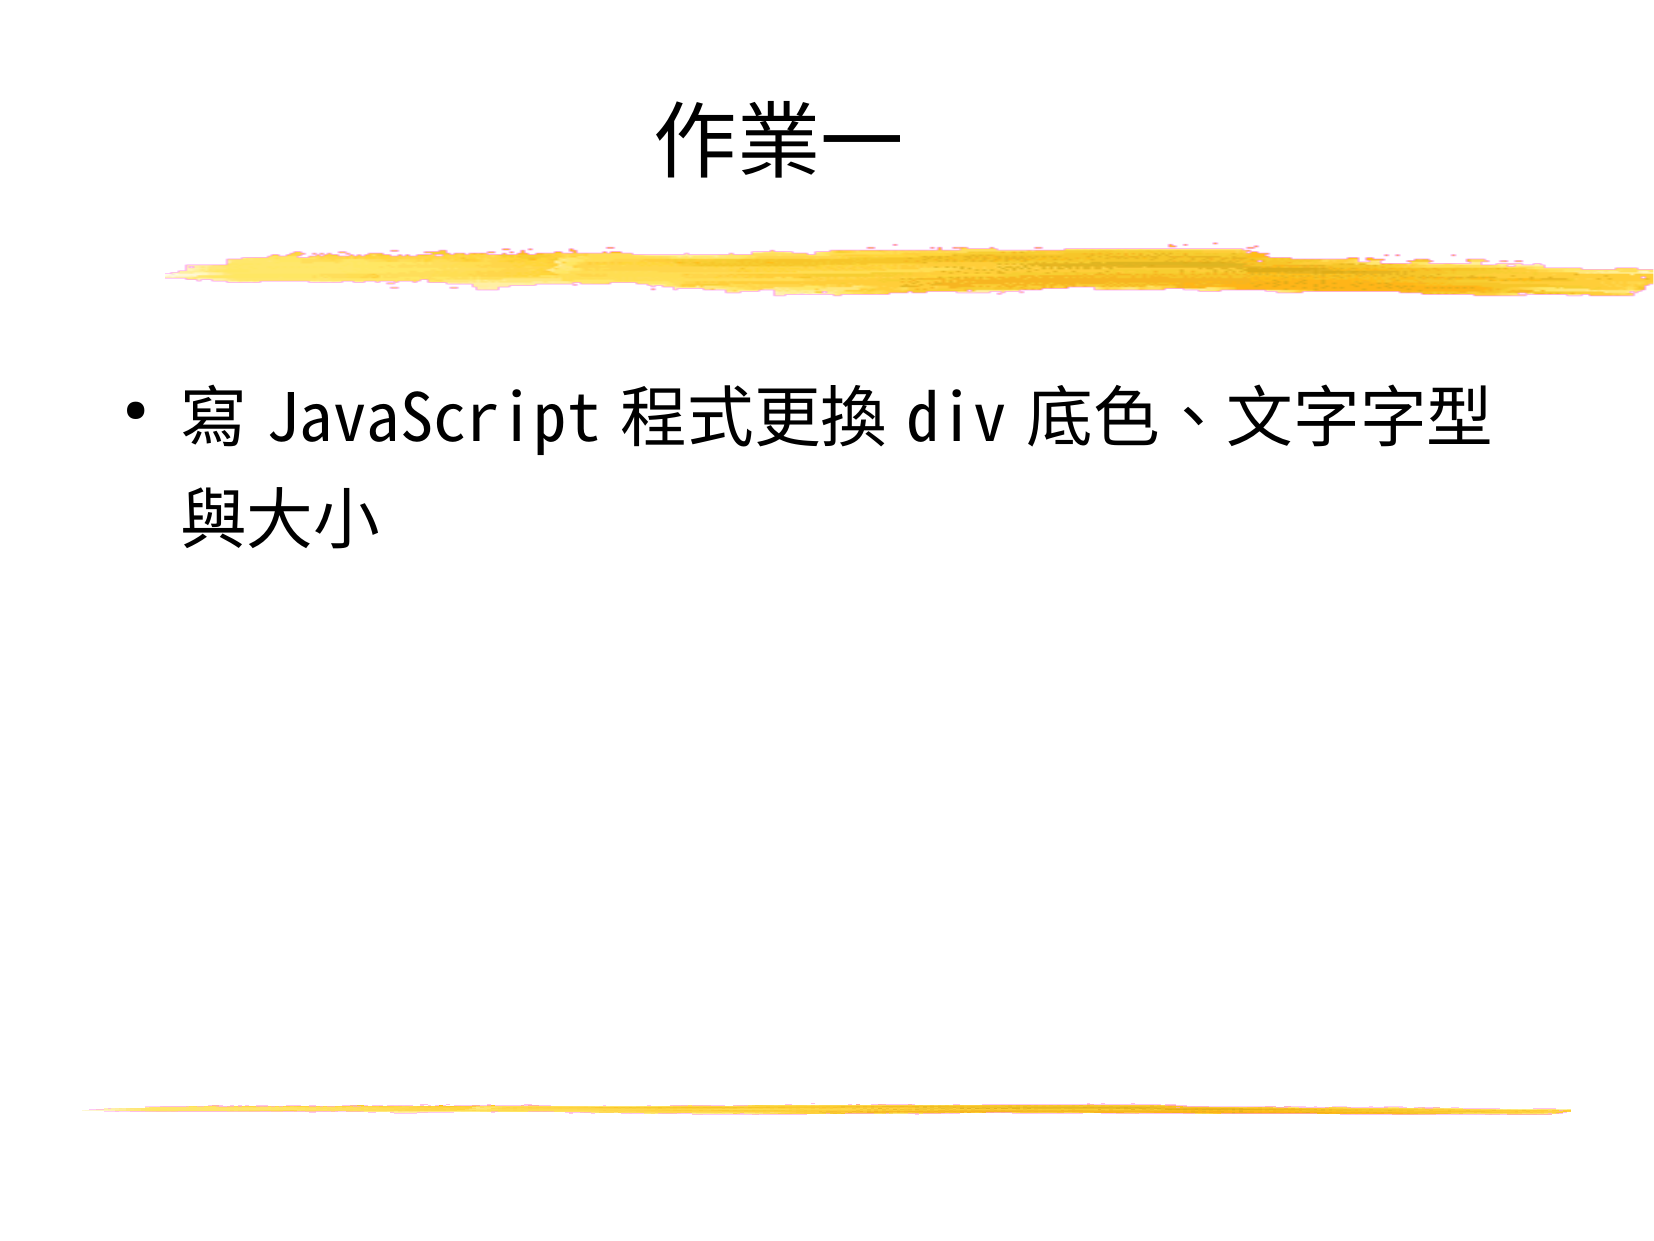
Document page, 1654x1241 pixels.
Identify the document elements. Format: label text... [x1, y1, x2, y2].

title 作業一 [76, 28, 1482, 235]
picture [165, 237, 1654, 308]
picture [82, 1102, 1571, 1117]
list 寫JavaScript程式更換div底色、文字字型與大小 [124, 358, 1530, 1103]
